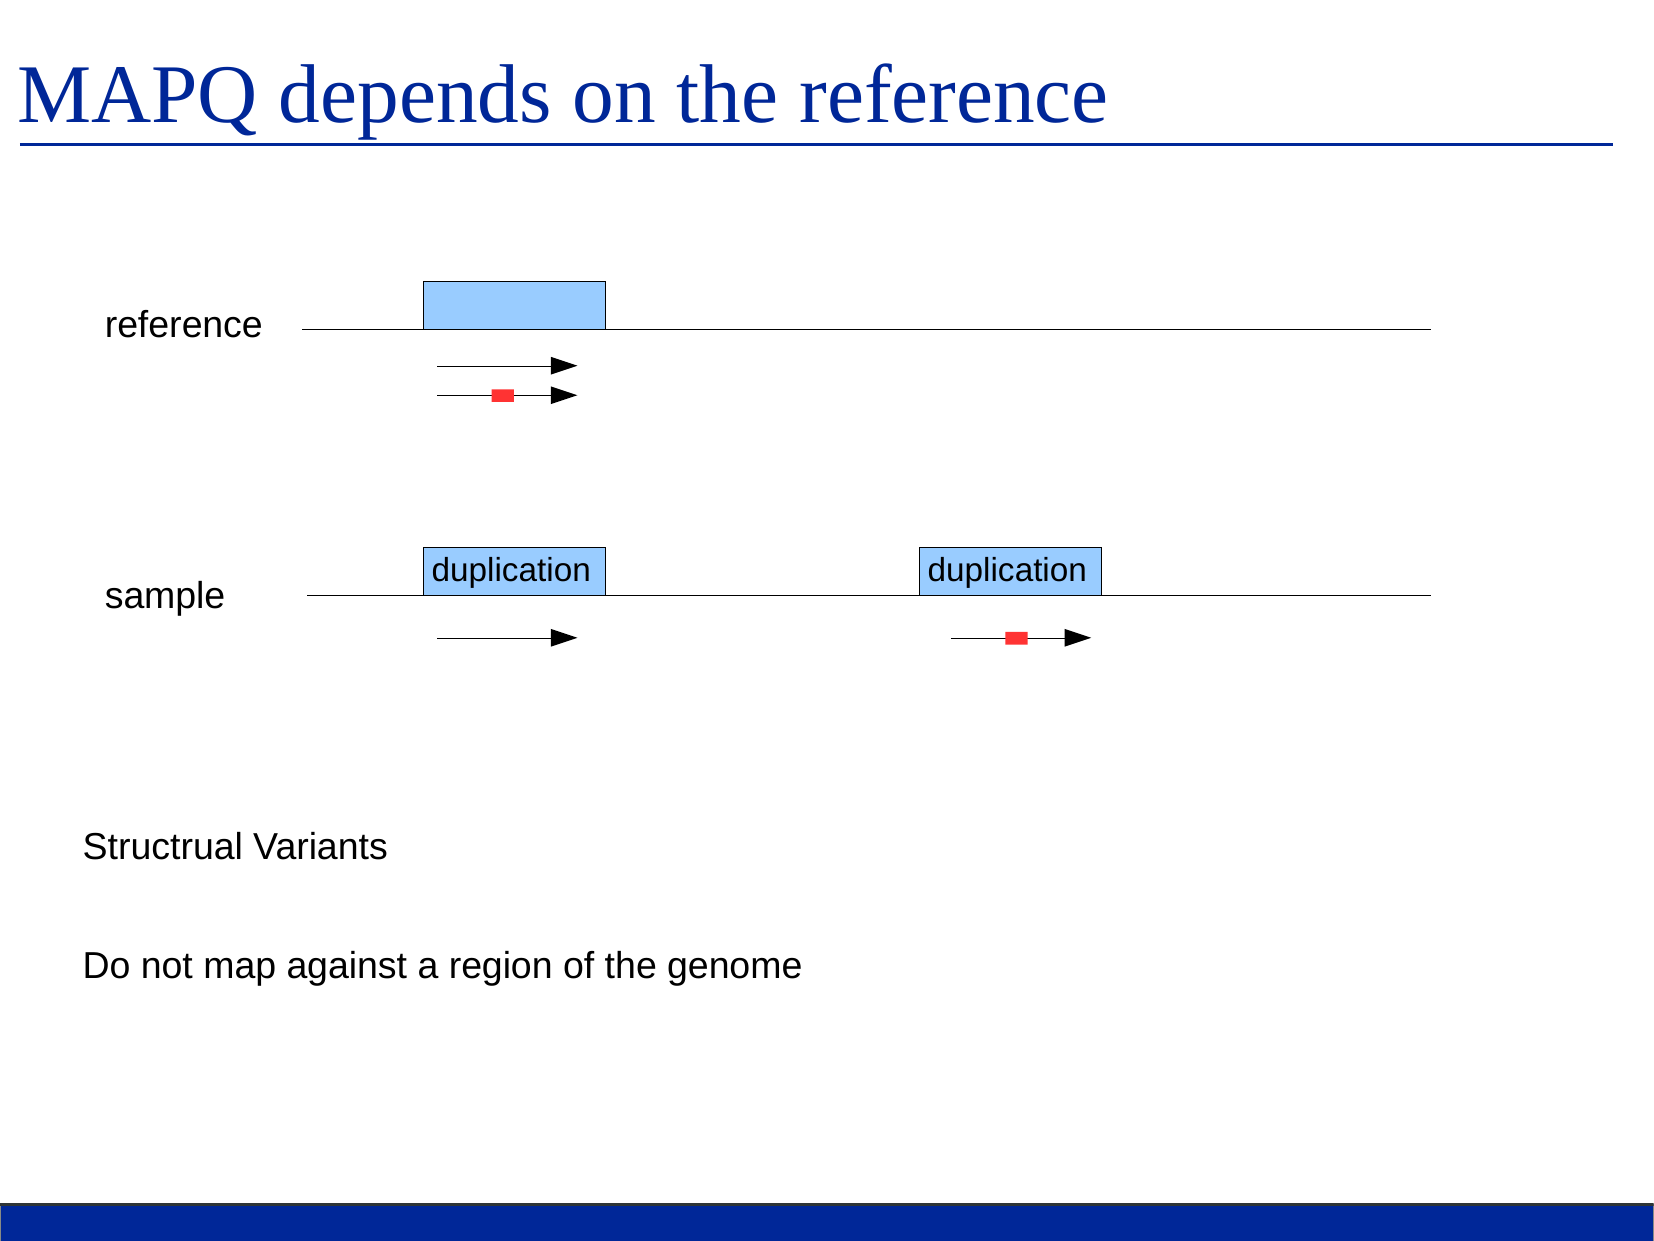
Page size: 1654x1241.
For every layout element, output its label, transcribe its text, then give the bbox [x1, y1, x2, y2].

text_box [491, 389, 514, 402]
text_box reference [90, 295, 278, 353]
title MAPQ depends on the reference [17, 0, 1589, 198]
list Structrual Variants Do not map against a region of the genome [82, 825, 1571, 1109]
text_box sample [90, 567, 241, 625]
text_box duplication [416, 544, 607, 597]
text_box duplication [912, 544, 1103, 597]
text_box [423, 281, 606, 330]
text_box [1005, 631, 1028, 645]
